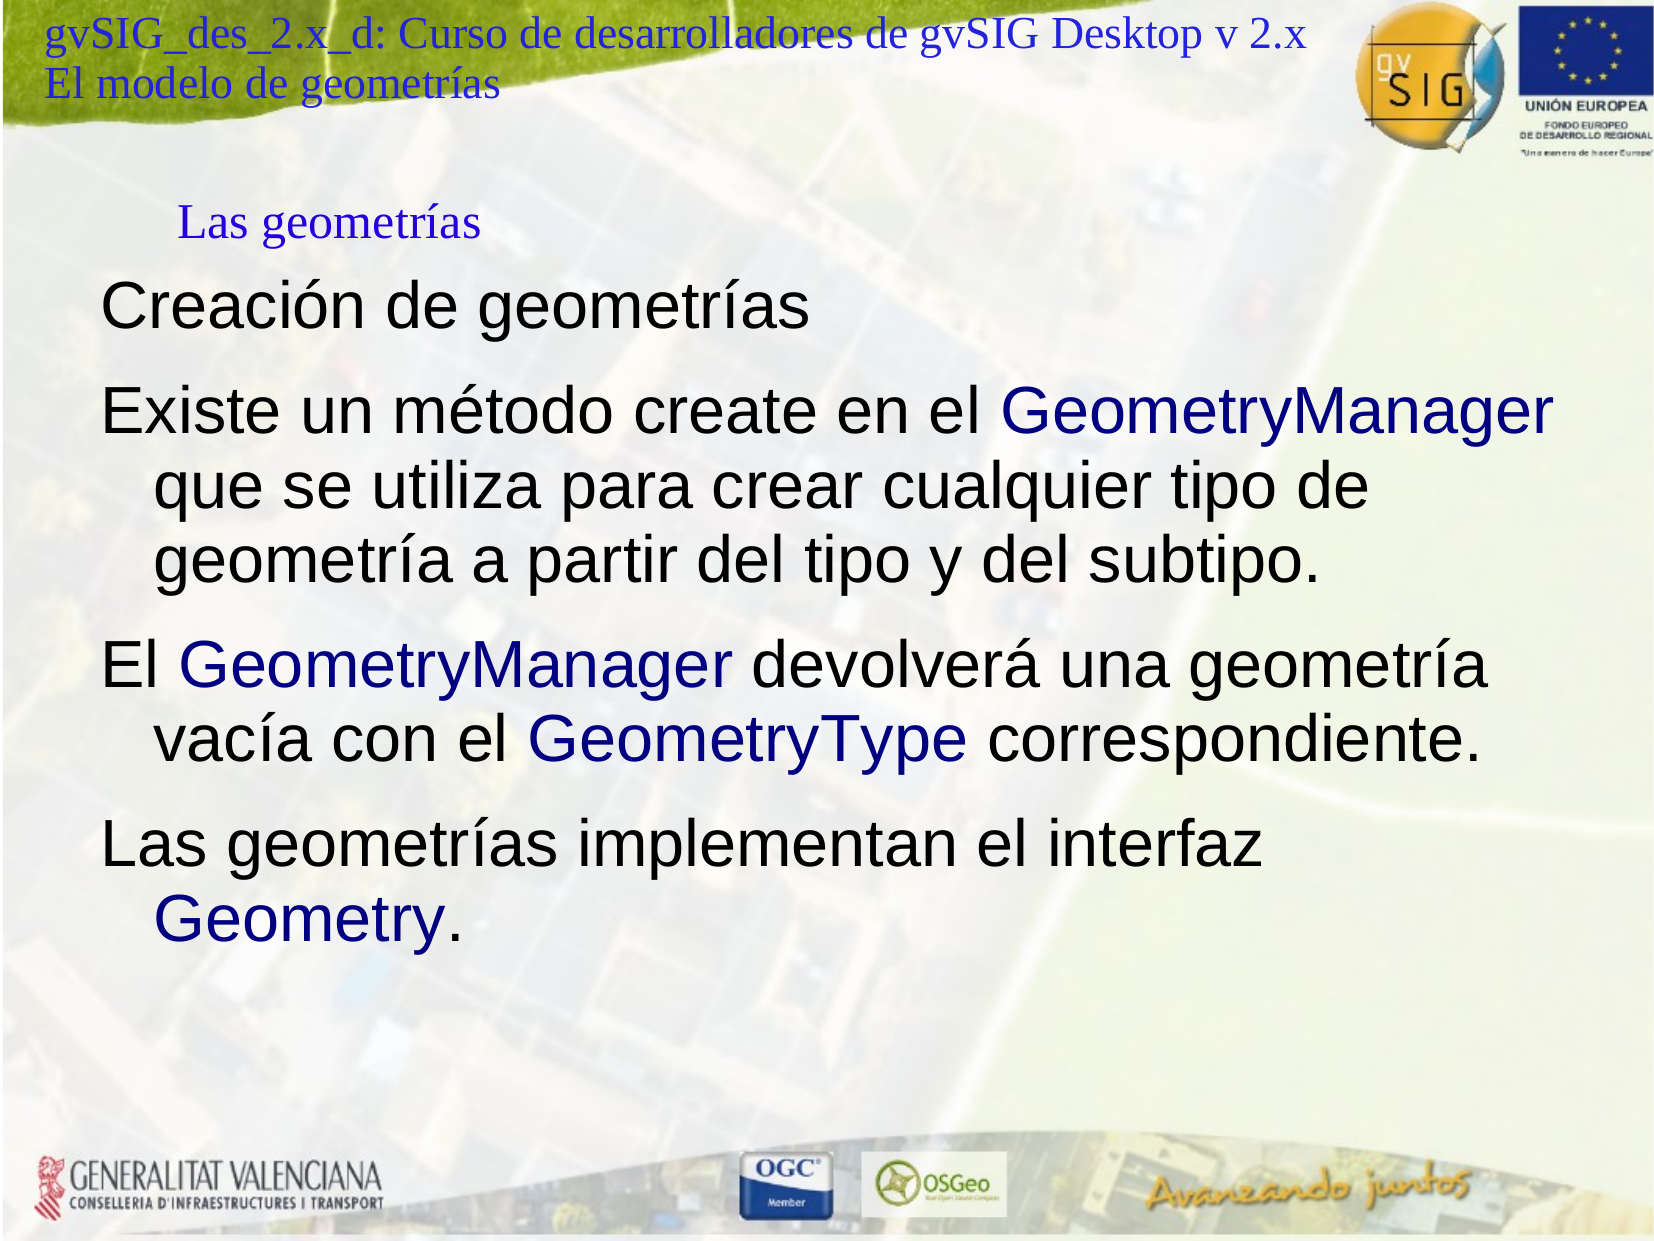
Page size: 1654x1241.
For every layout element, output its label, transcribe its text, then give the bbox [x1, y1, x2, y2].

picture [2, 0, 1654, 1241]
list Creación de geometrías Existe un método create en el GeometryManager que se utiliza para crear cualquier tipo de geometría a partir del tipo y del subtipo. El GeometryManager devolverá una geometría vacía con el GeometryType correspondiente. Las geometrías implementan el interfaz Geometry. [82, 268, 1571, 1135]
title Las geometrías [177, 95, 1329, 347]
